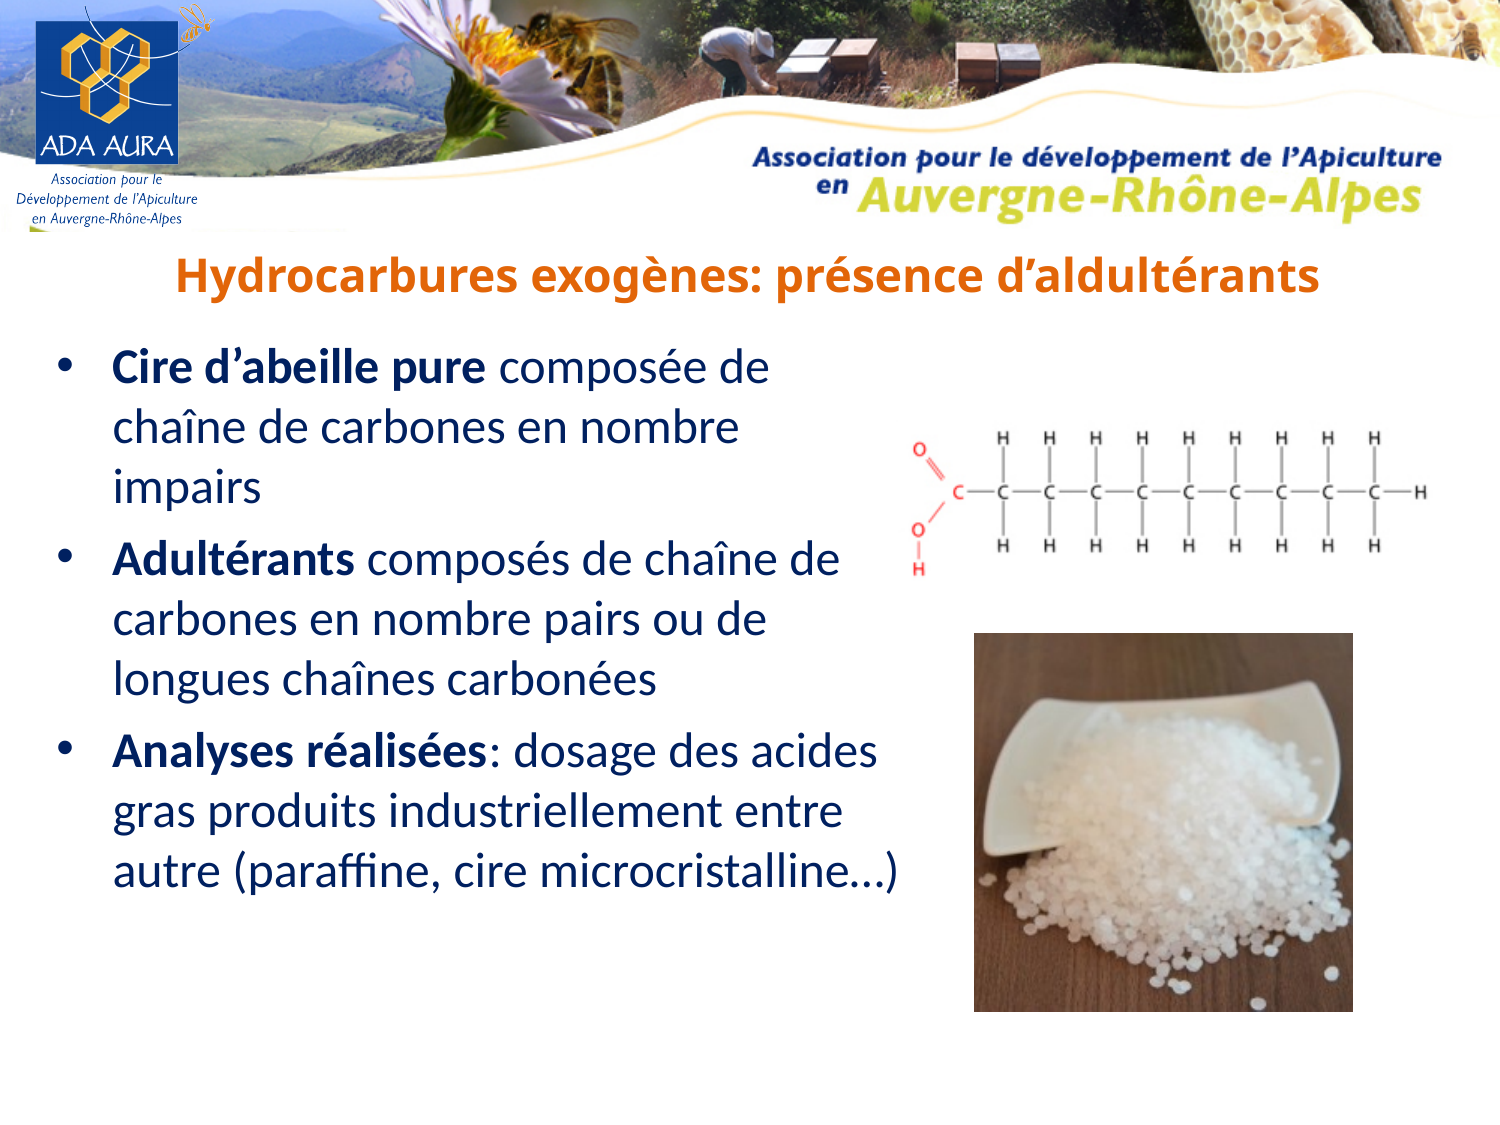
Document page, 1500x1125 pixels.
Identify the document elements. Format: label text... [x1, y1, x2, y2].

picture [0, 0, 1500, 232]
list Cire d’abeille pure composée de chaîne de carbones en nombre impairs Adultérants composés de chaîne de carbones en nombre pairs ou de longues chaînes carbonées Analyses réalisées: dosage des acides gras produits industriellement entre autre (paraffine, cire microcristalline…) [41, 326, 916, 1071]
picture [896, 420, 1447, 584]
picture [974, 633, 1353, 1012]
title Hydrocarbures exogènes: présence d’aldultérants [36, 221, 1460, 327]
